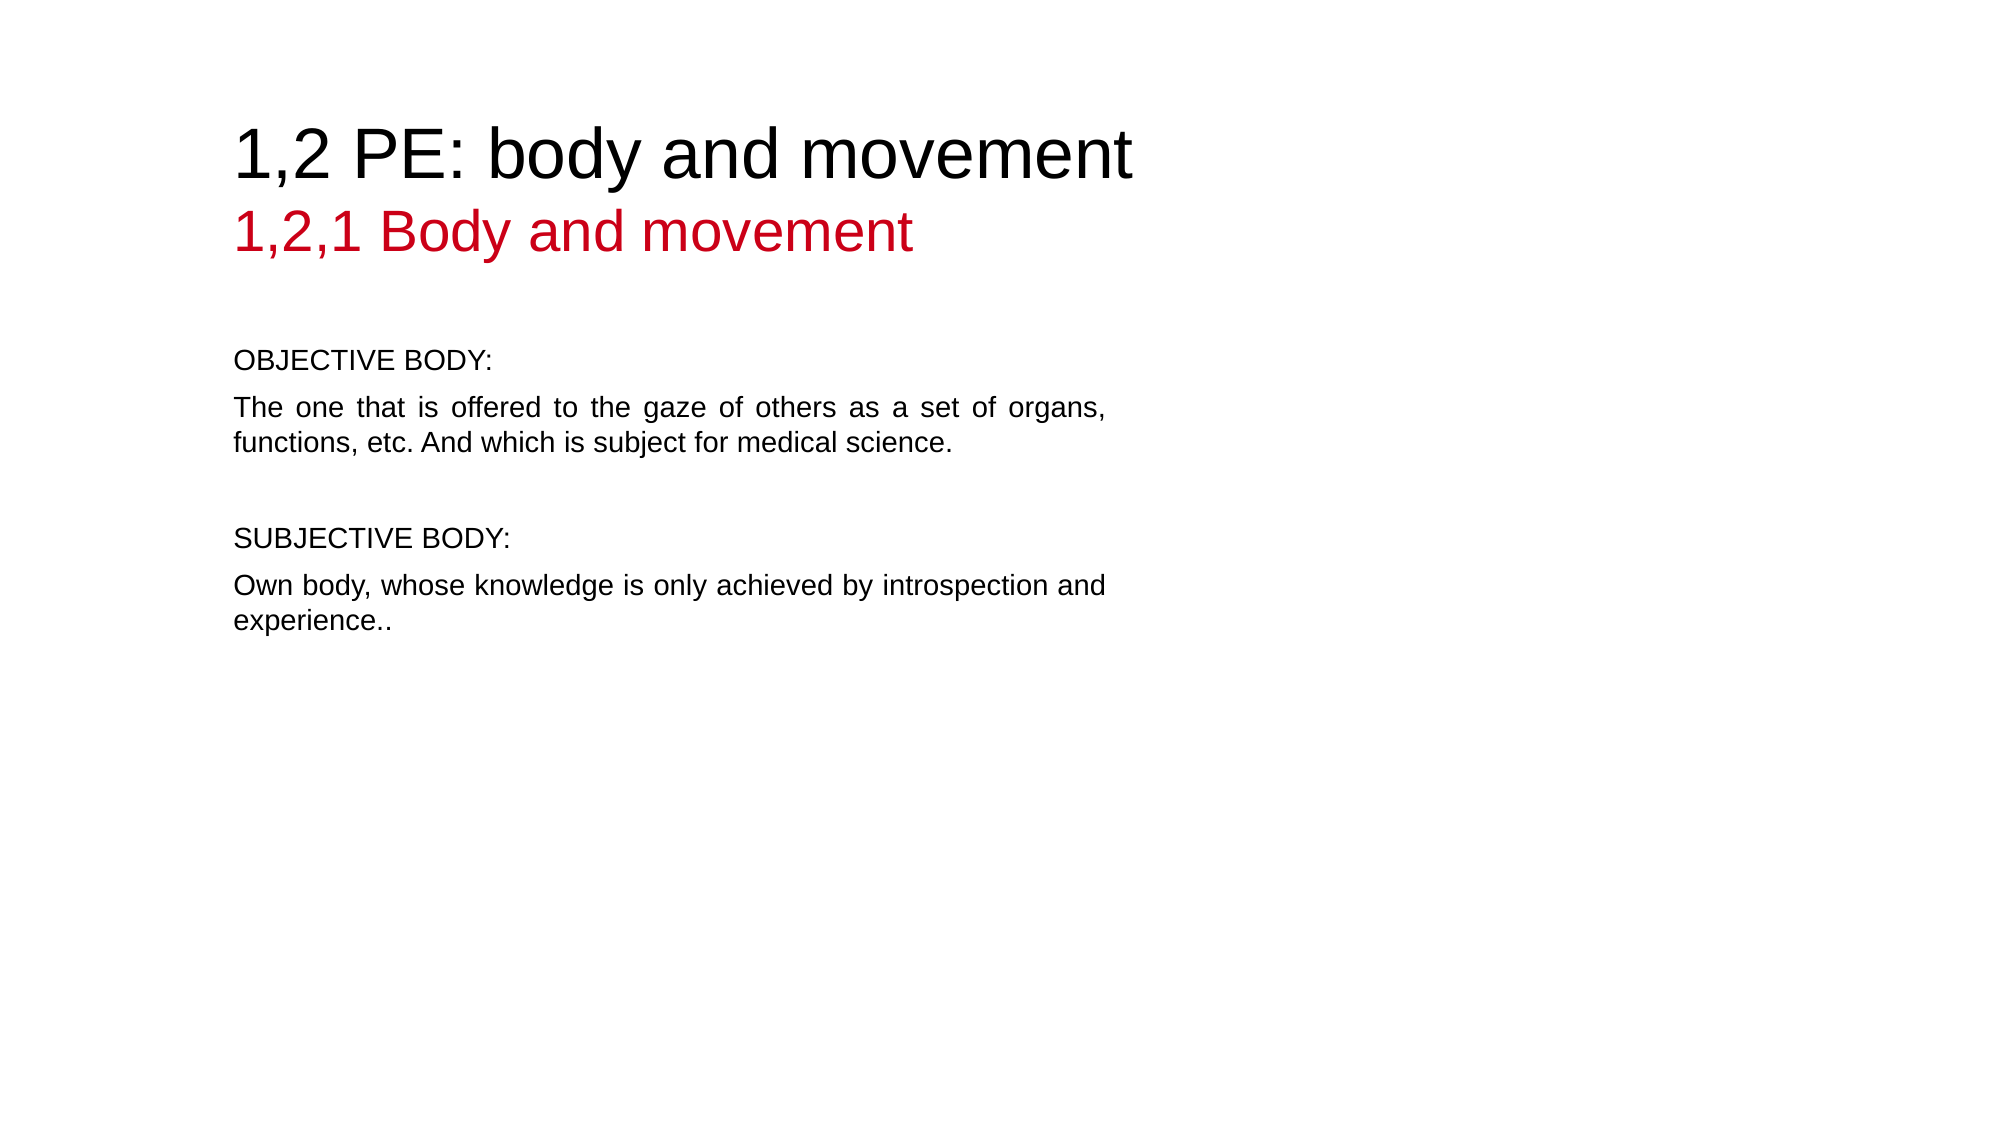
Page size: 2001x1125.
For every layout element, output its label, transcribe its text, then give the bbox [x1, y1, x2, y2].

title 1,2 PE: body and movement [233, 91, 1140, 193]
subtitle 1,2,1 Body and movement [233, 193, 1140, 253]
list OBJECTIVE BODY: The one that is offered to the gaze of others as a set of organs, functions, etc. And which is subject for medical science. SUBJECTIVE BODY: Own body, whose knowledge is only achieved by introspection and experience.. [233, 341, 1140, 949]
